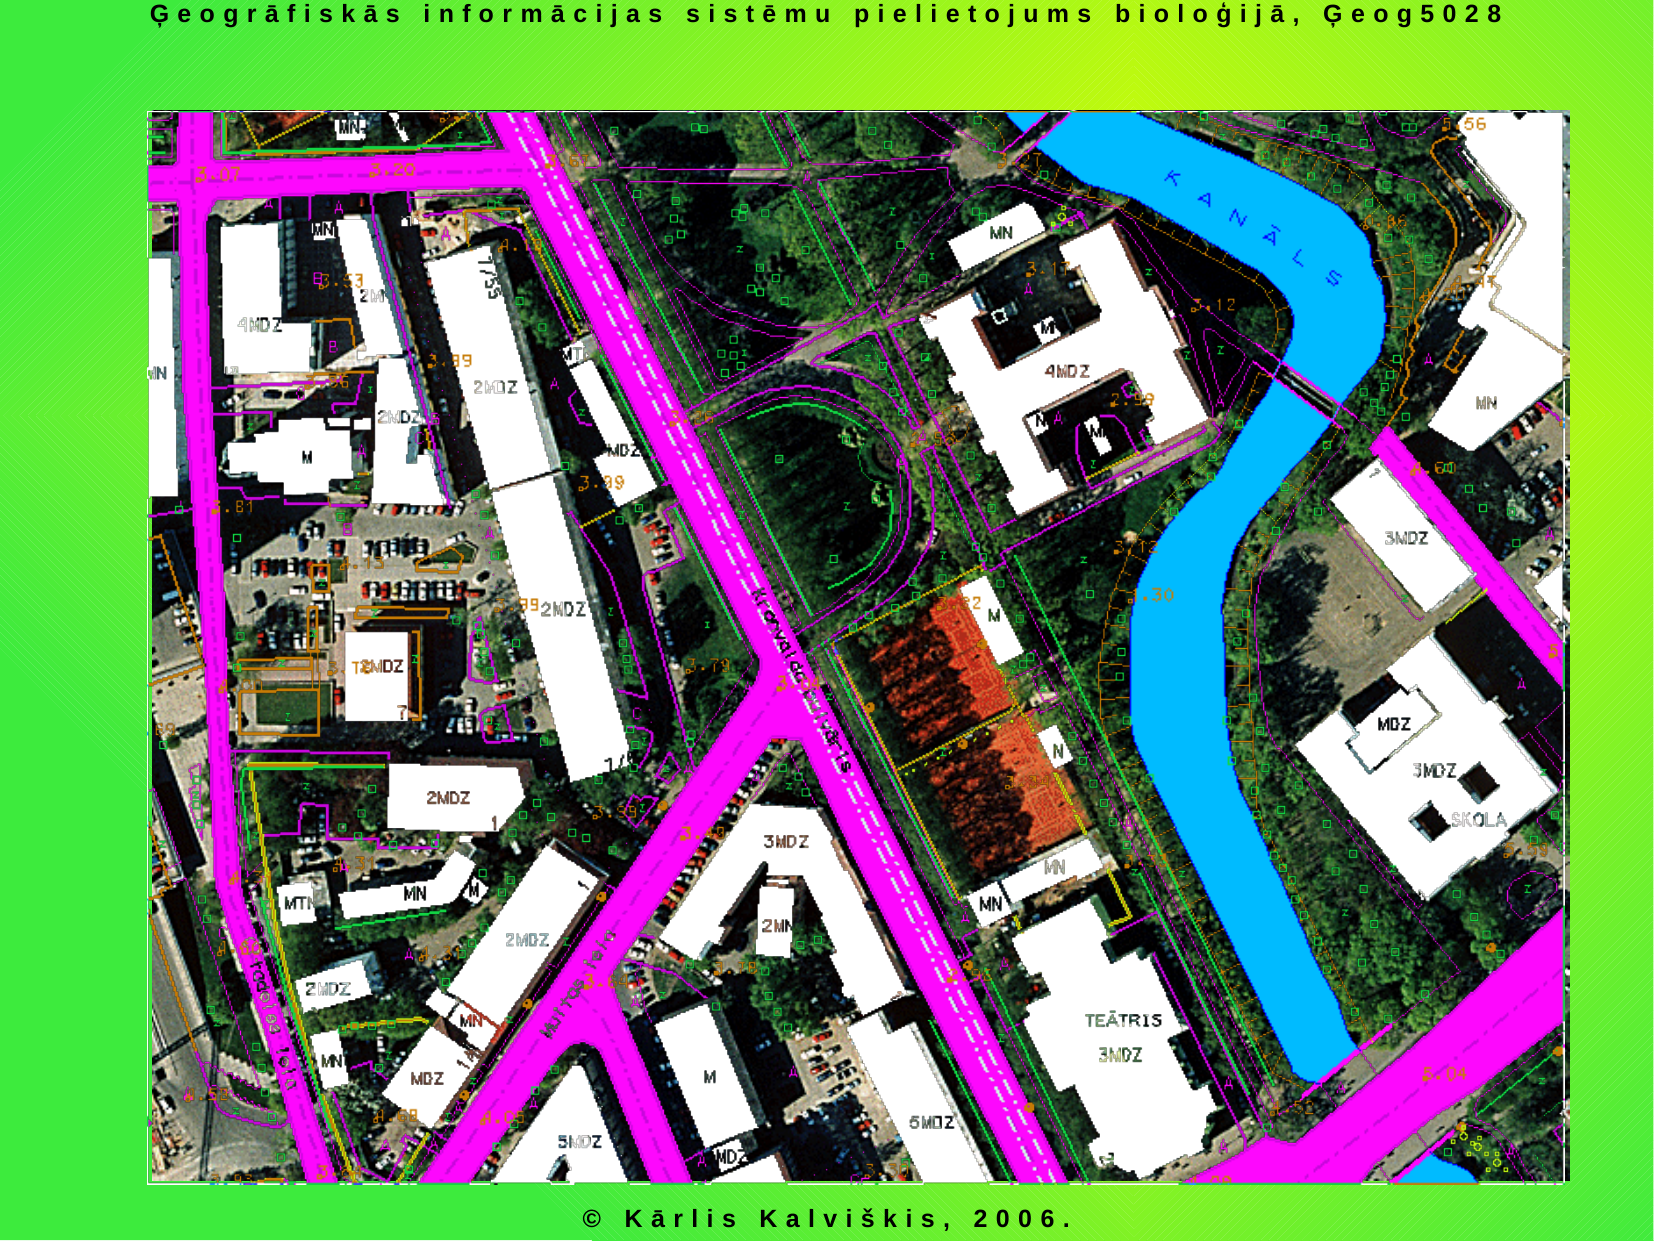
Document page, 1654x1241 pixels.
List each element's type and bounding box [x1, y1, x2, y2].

picture [147, 110, 1570, 1185]
